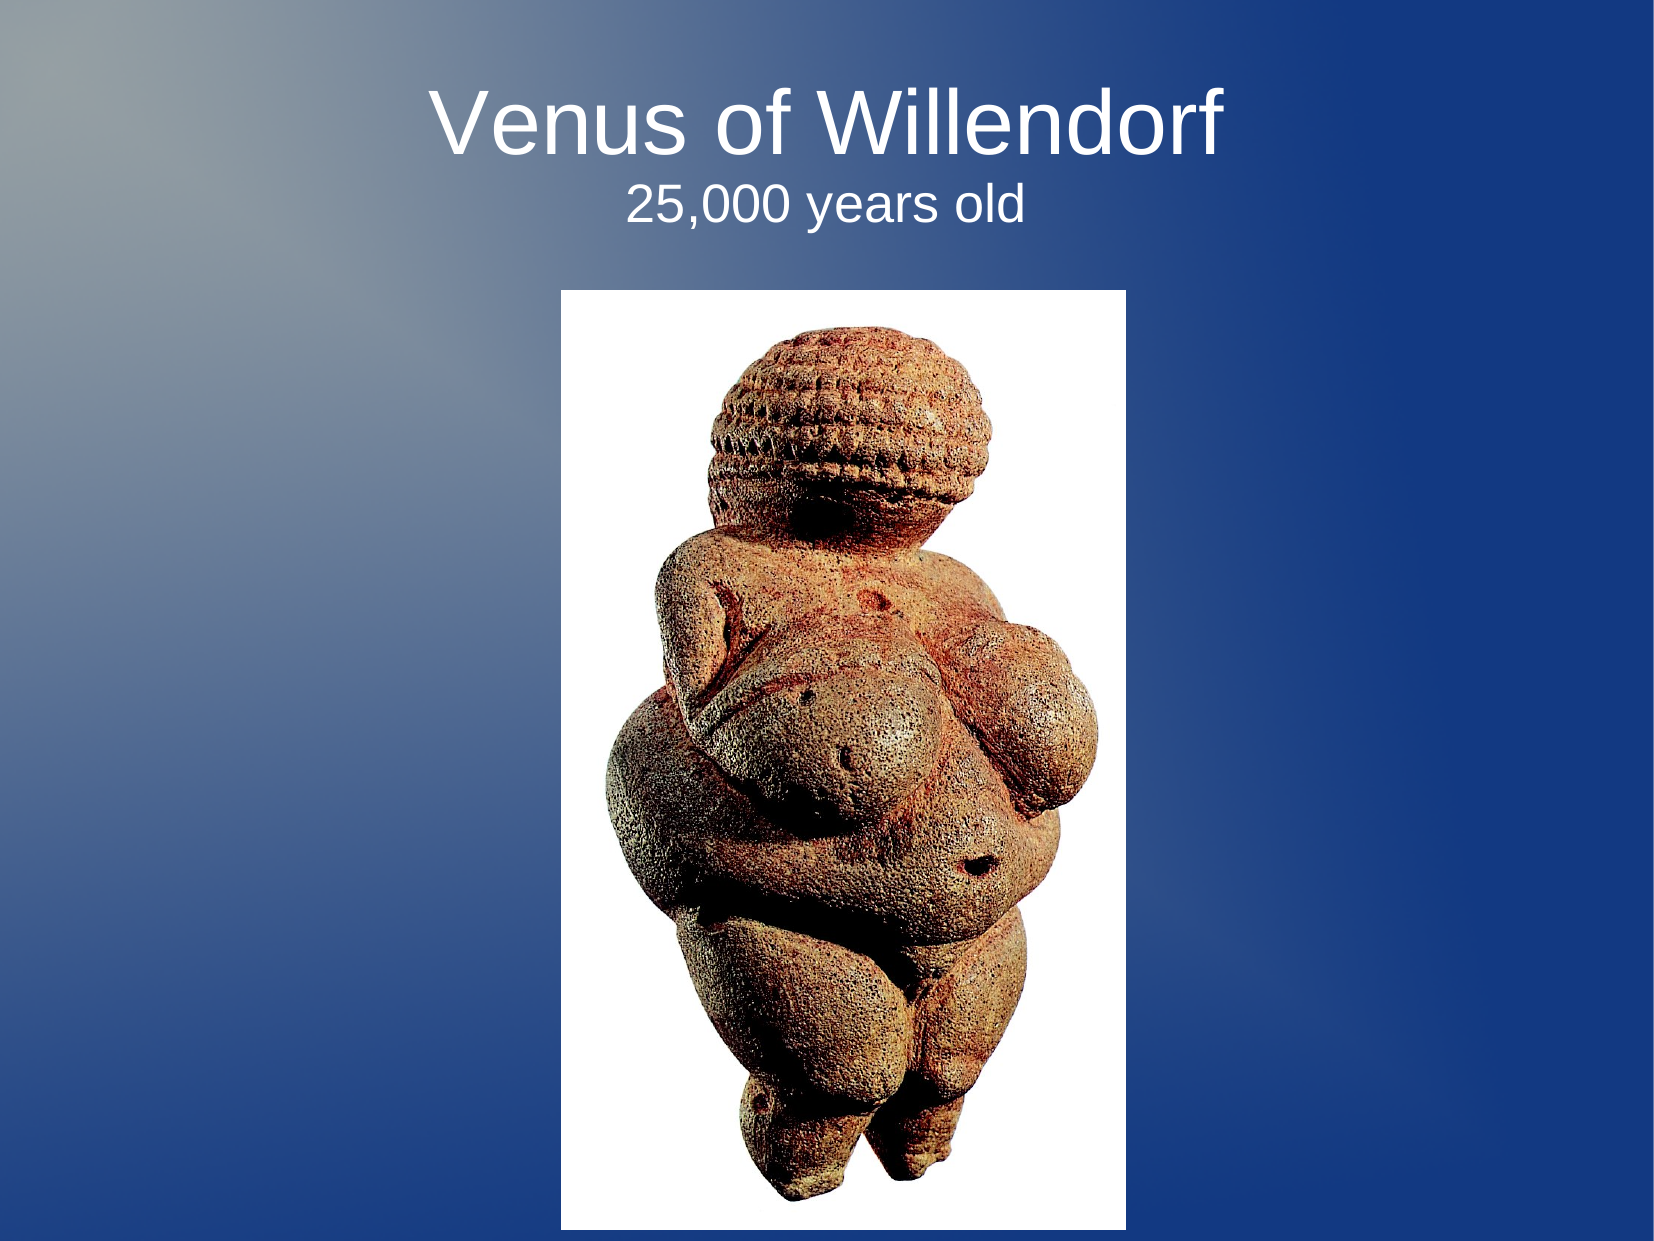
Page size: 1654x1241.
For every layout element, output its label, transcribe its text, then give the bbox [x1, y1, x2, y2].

title Venus of Willendorf 25,000 years old [82, 49, 1571, 257]
picture [0, 0, 1654, 1241]
